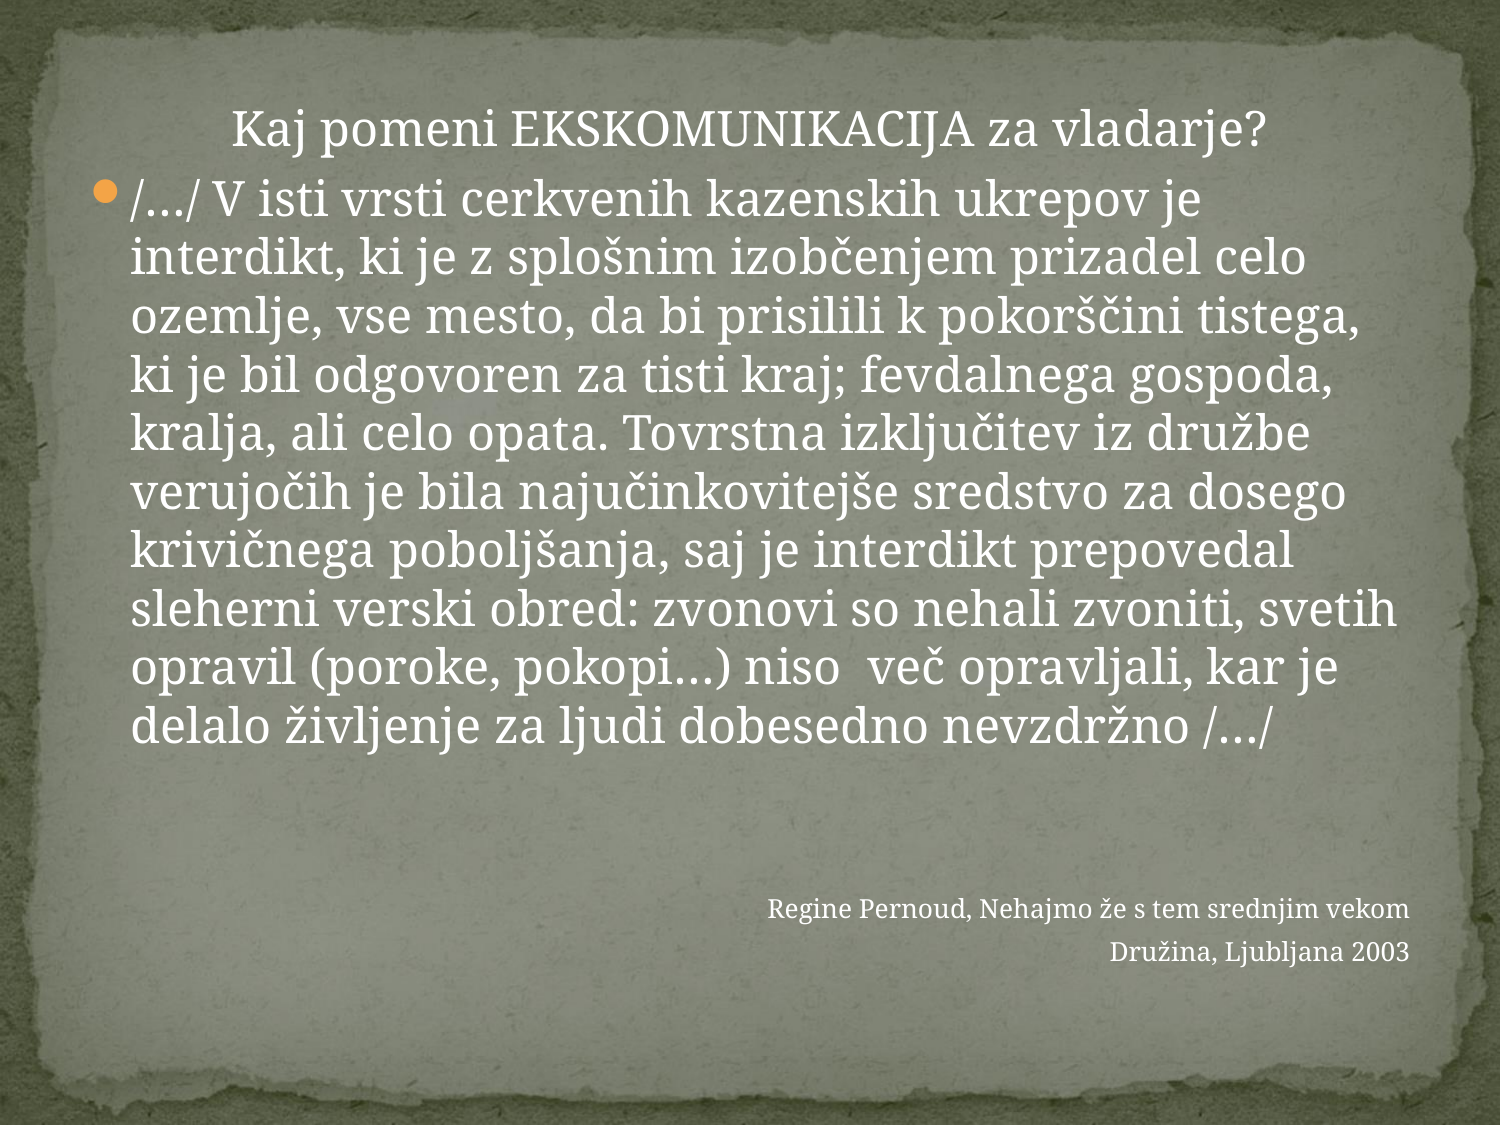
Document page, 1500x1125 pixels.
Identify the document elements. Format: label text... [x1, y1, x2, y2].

list Kaj pomeni EKSKOMUNIKACIJA za vladarje? /…/ V isti vrsti cerkvenih kazenskih ukrepov je interdikt, ki je z splošnim izobčenjem prizadel celo ozemlje, vse mesto, da bi prisilili k pokorščini tistega, ki je bil odgovoren za tisti kraj; fevdalnega gospoda, kralja, ali celo opata. Tovrstna izključitev iz družbe verujočih je bila najučinkovitejše sredstvo za dosego krivičnega poboljšanja, saj je interdikt prepovedal sleherni verski obred: zvonovi so nehali zvoniti, svetih opravil (poroke, pokopi…) niso več opravljali, kar je delalo življenje za ljudi dobesedno nevzdržno /…/ Regine Pernoud, Nehajmo že s tem srednjim vekom Družina, Ljubljana 2003 [75, 90, 1425, 1000]
picture [0, 0, 1500, 1125]
